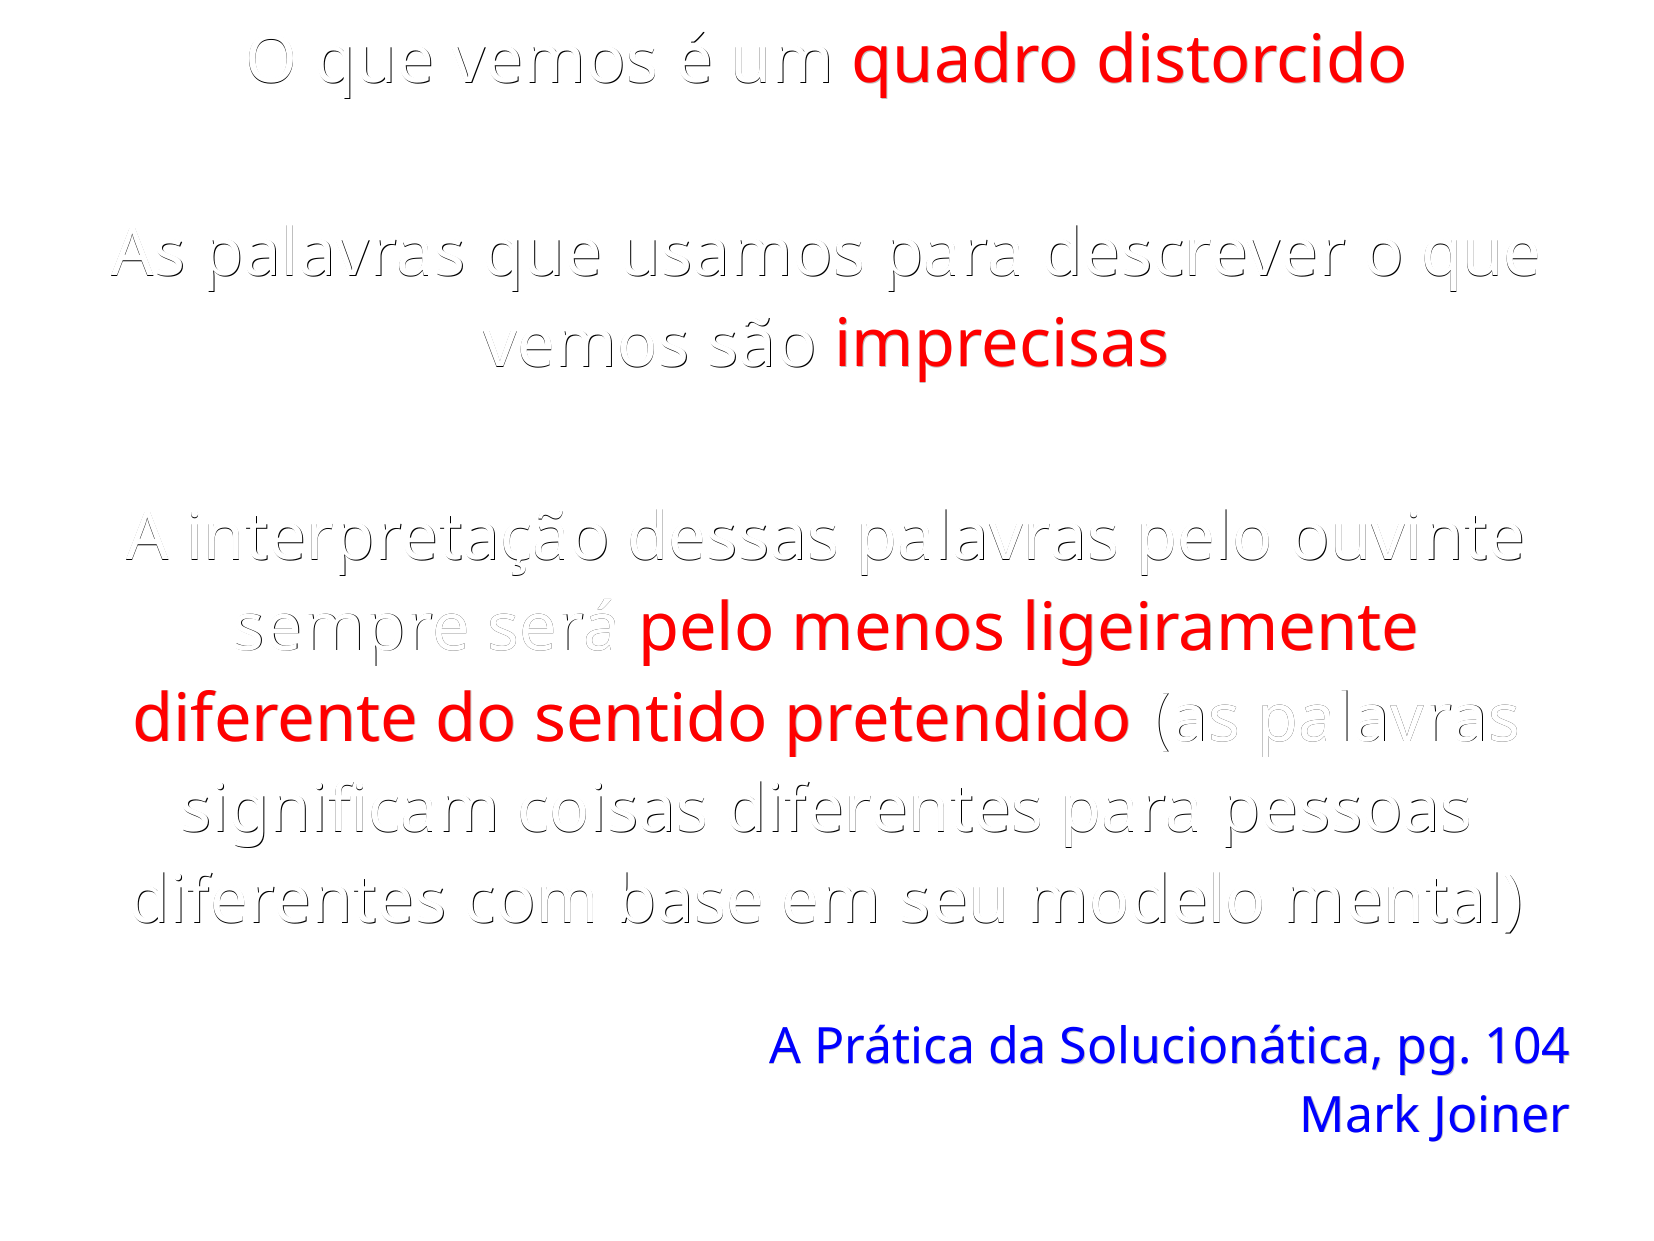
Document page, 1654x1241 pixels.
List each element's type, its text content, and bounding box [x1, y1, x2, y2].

subtitle O que vemos é um quadro distorcido As palavras que usamos para descrever o que vemos são imprecisas A interpretação dessas palavras pelo ouvinte sempre será pelo menos ligeiramente diferente do sentido pretendido (as palavras significam coisas diferentes para pessoas diferentes com base em seu modelo mental) A Prática da Solucionática, pg. 104 Mark Joiner [82, 56, 1571, 1102]
